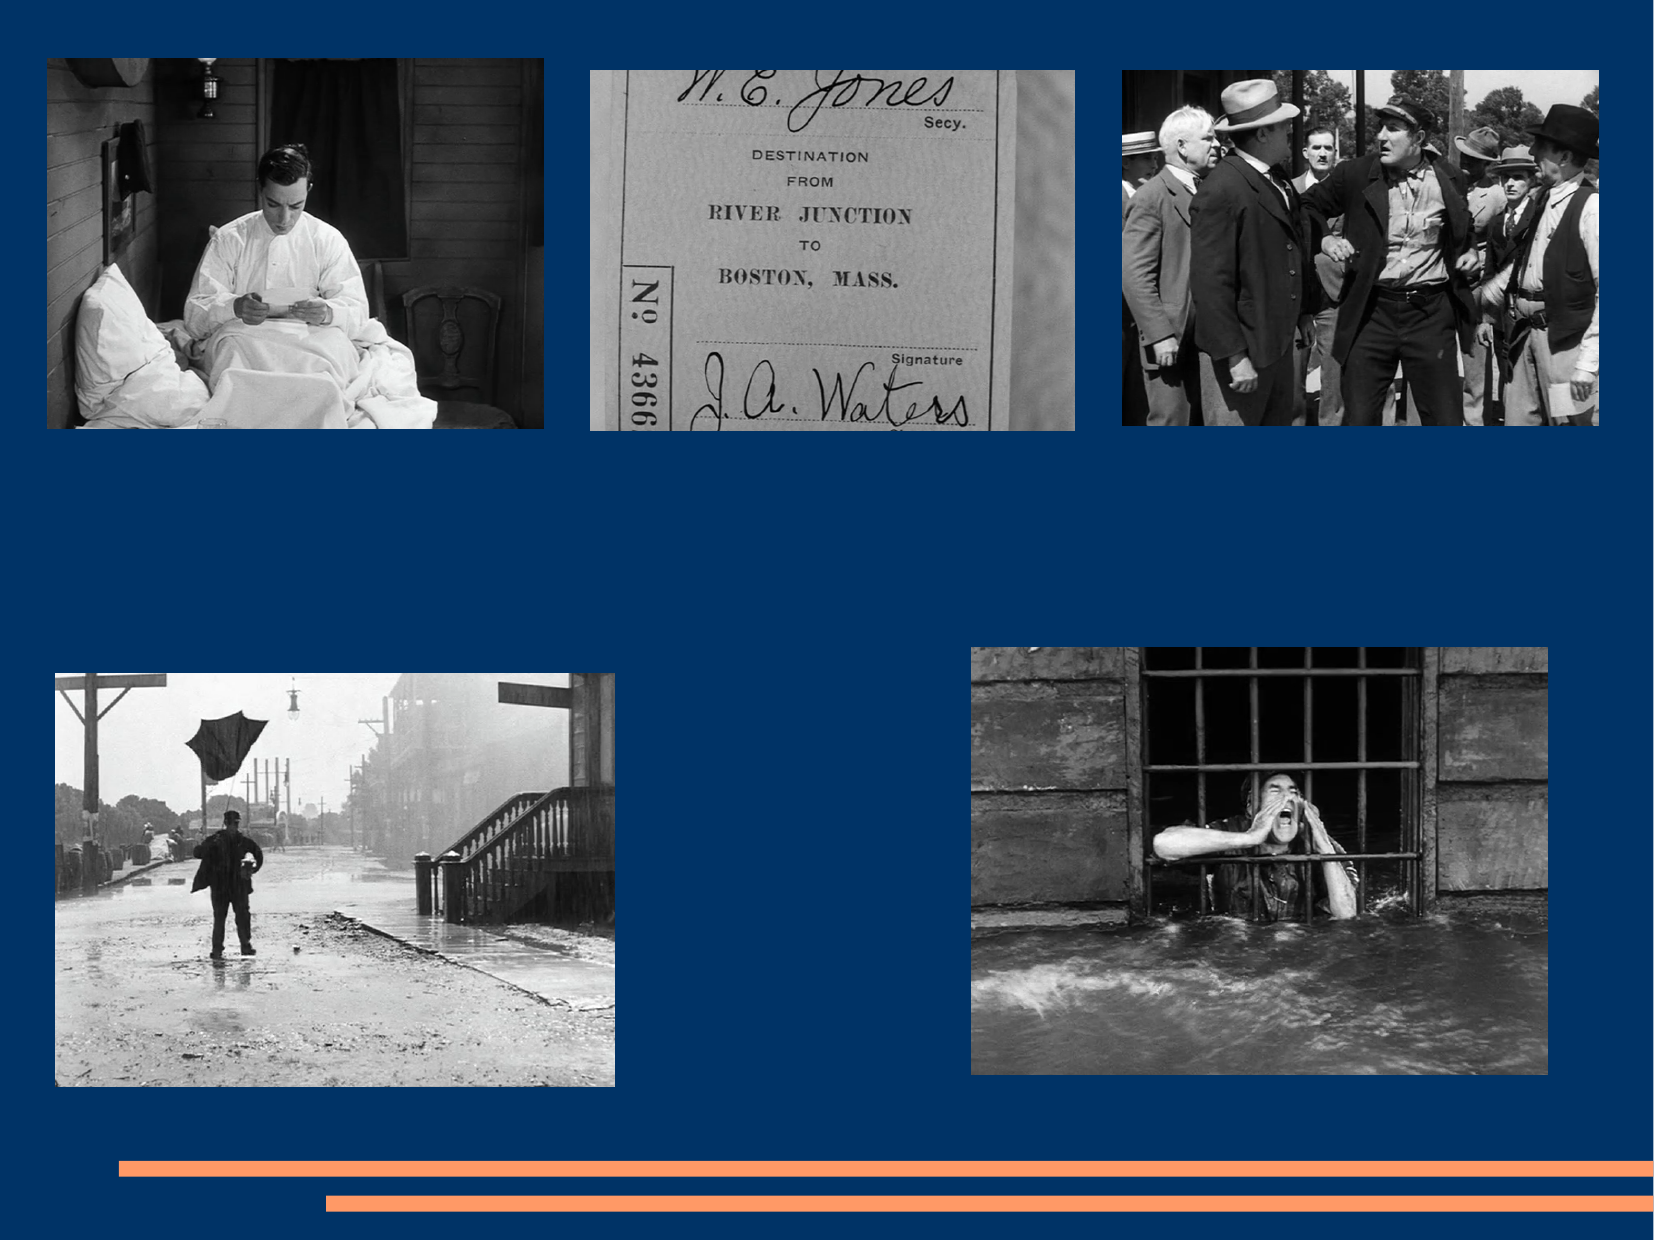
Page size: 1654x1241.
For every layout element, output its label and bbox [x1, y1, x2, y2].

picture [971, 647, 1548, 1075]
picture [47, 58, 544, 429]
picture [55, 673, 615, 1087]
picture [590, 70, 1075, 432]
picture [1122, 70, 1599, 426]
